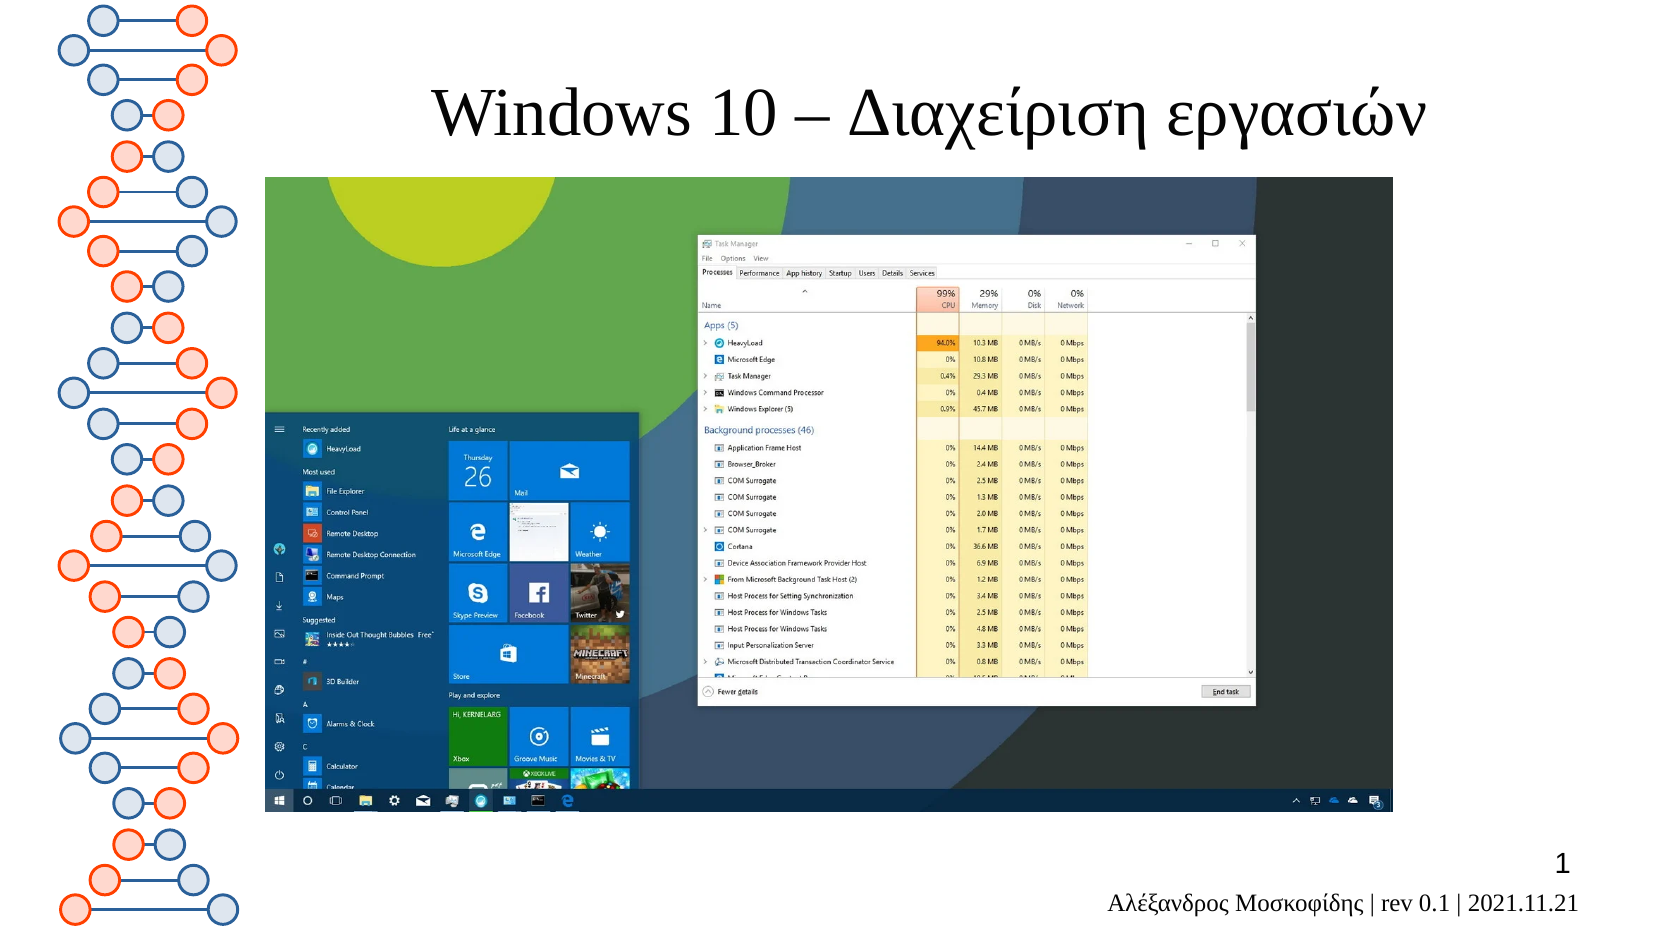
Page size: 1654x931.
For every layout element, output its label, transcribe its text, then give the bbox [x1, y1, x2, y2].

picture [265, 177, 1393, 812]
title Windows 10 – Διαχείριση εργασιών [265, 35, 1595, 189]
title Αλέξανδρος Μοσκοφίδης | rev 0.1 | 2021.11.21 [1062, 885, 1625, 922]
